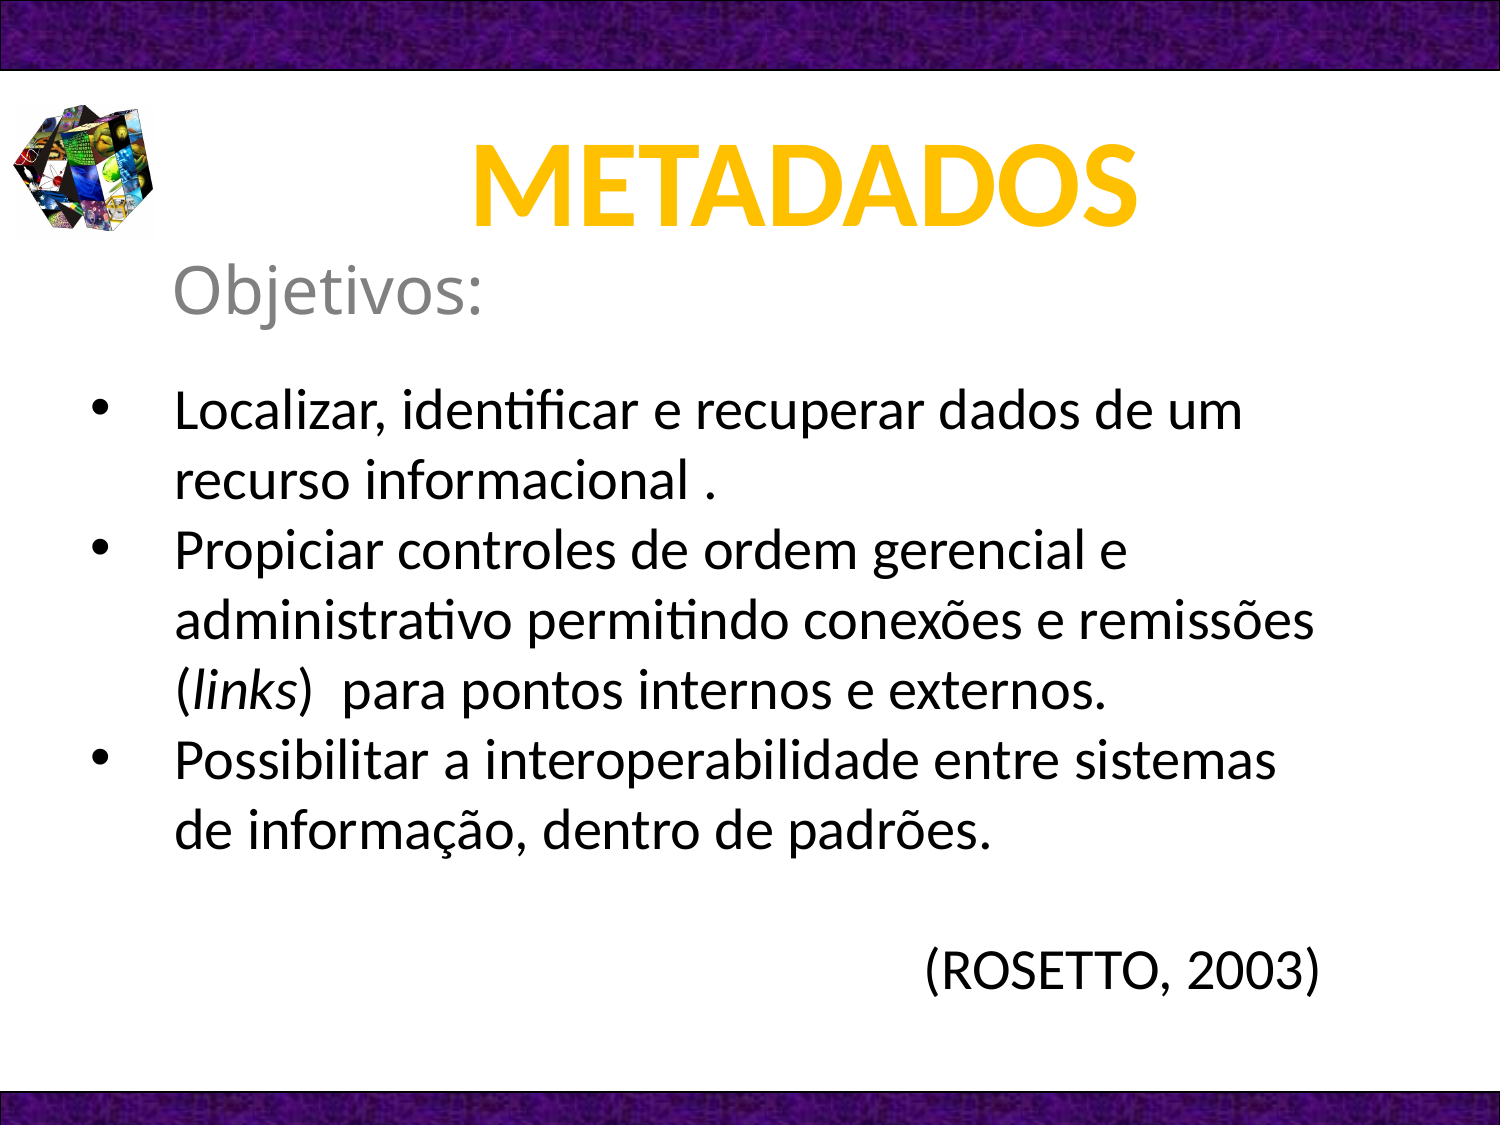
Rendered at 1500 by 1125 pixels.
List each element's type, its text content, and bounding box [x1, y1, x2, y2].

text_box [0, 1091, 1500, 1125]
picture [13, 105, 153, 240]
text_box METADADOS [153, 83, 1456, 240]
text_box Localizar, identificar e recuperar dados de um recurso informacional . Propiciar controles de ordem gerencial e administrativo permitindo conexões e remissões (links) para pontos internos e externos. Possibilitar a interoperabilidade entre sistemas de informação, dentro de padrões. (ROSETTO, 2003) [75, 363, 1338, 1084]
text_box Objetivos: [122, 240, 1500, 336]
text_box [0, 0, 1500, 71]
